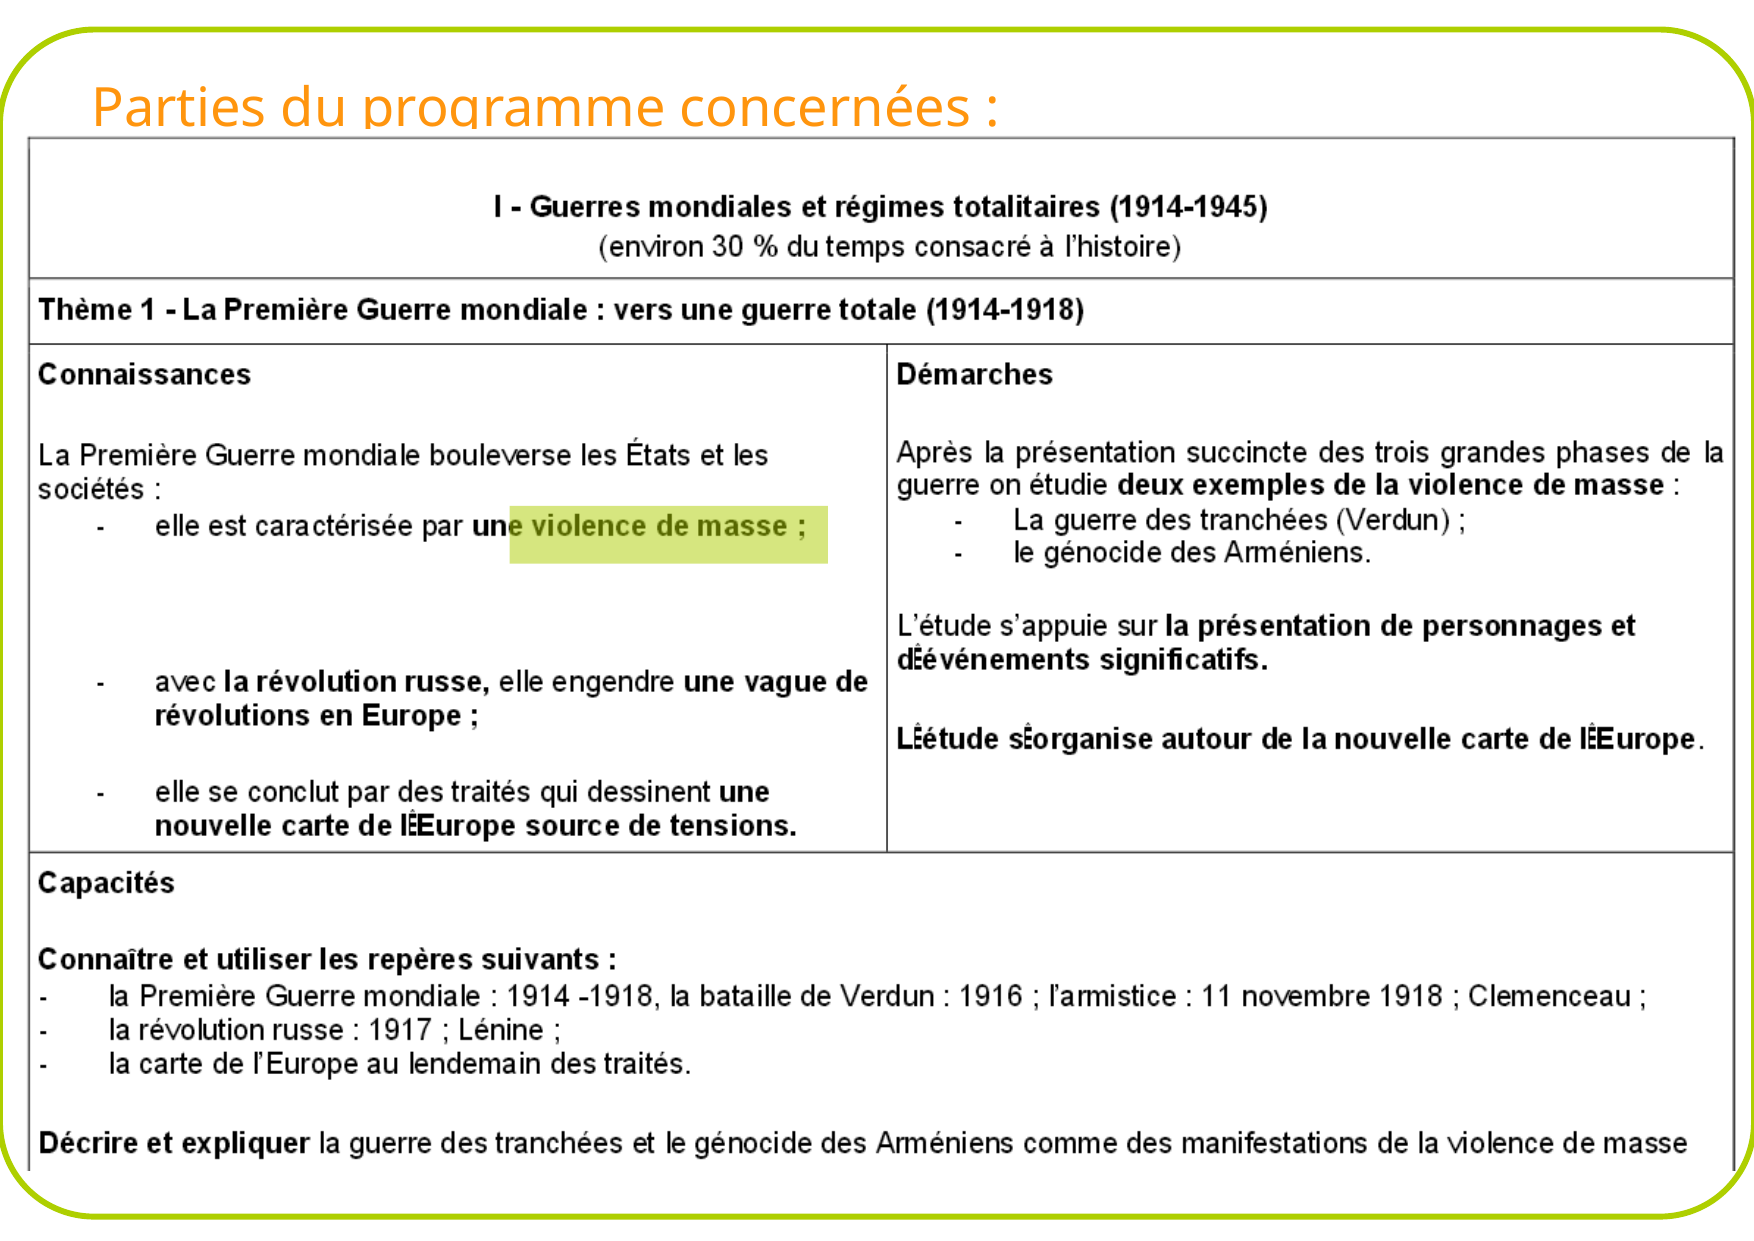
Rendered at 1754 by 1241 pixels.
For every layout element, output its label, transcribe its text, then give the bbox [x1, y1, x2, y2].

text_box [509, 505, 828, 564]
text_box Parties du programme concernées : [76, 60, 1743, 144]
picture [17, 129, 1737, 1171]
